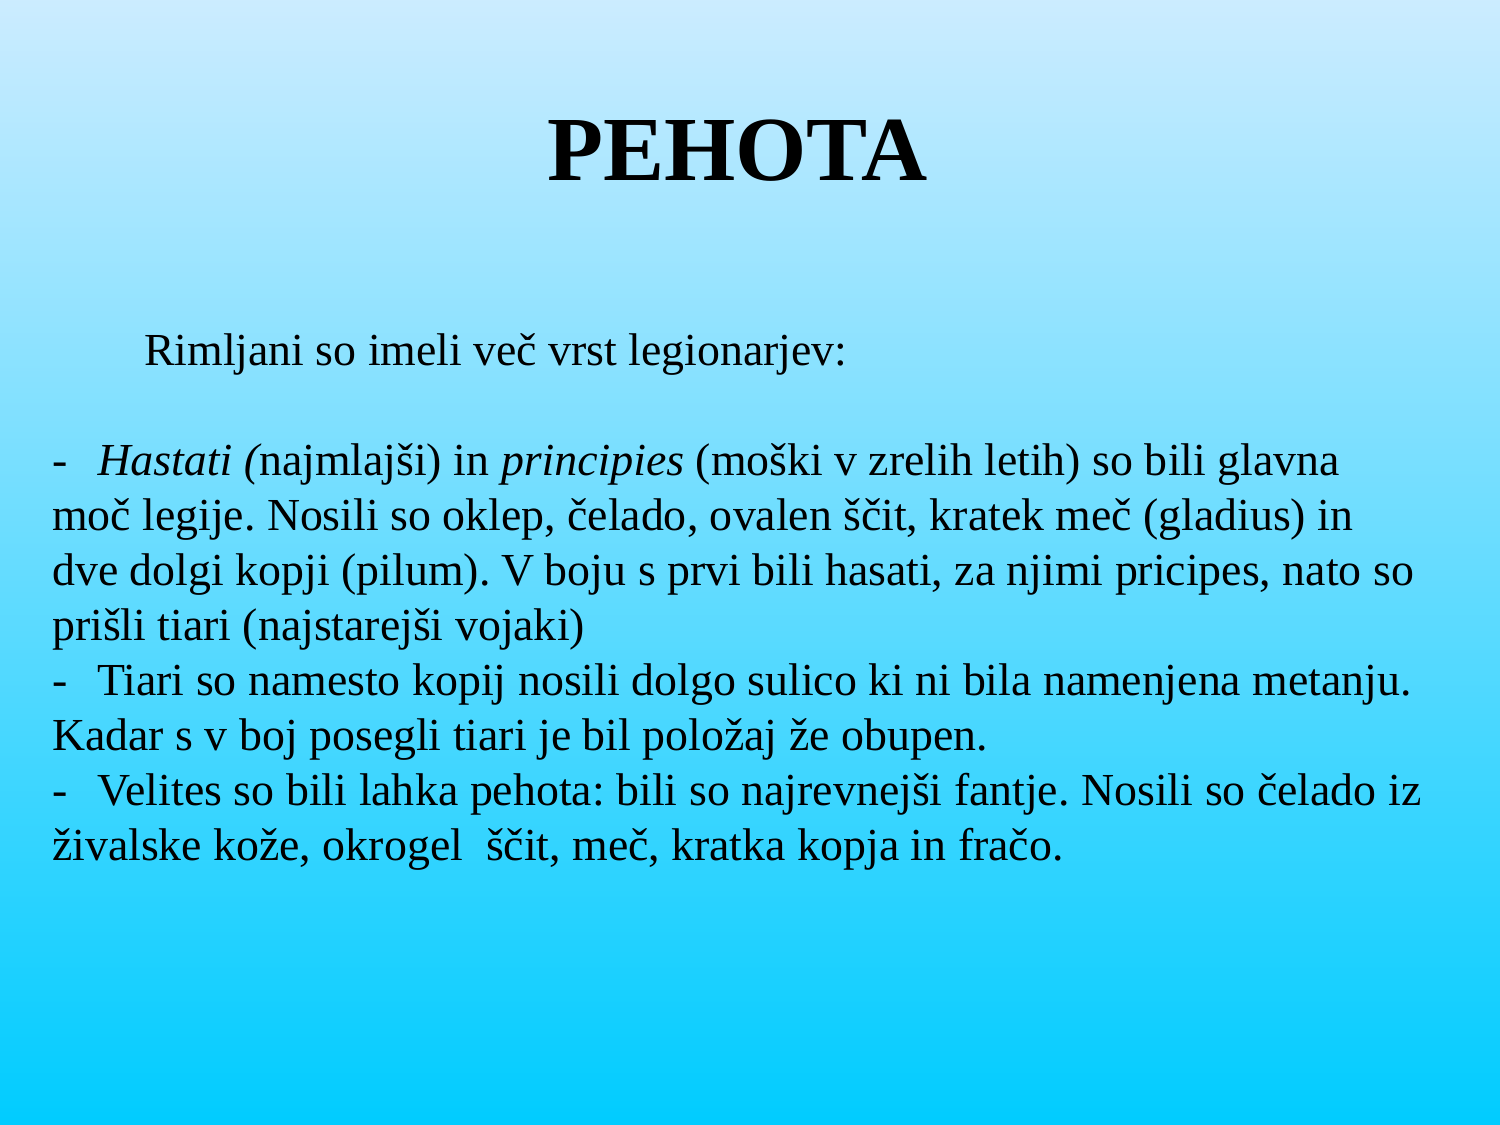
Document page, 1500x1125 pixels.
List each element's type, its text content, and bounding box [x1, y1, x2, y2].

title PEHOTA [99, 50, 1375, 238]
text_box Rimljani so imeli več vrst legionarjev: - Hastati (najmlajši) in principies (moški v zrelih letih) so bili glavna moč legije. Nosili so oklep, čelado, ovalen ščit, kratek meč (gladius) in dve dolgi kopji (pilum). V boju s prvi bili hasati, za njimi pricipes, nato so prišli tiari (najstarejši vojaki) - Tiari so namesto kopij nosili dolgo sulico ki ni bila namenjena metanju. Kadar s v boj posegli tiari je bil položaj že obupen. - Velites so bili lahka pehota: bili so najrevnejši fantje. Nosili so čelado iz živalske kože, okrogel ščit, meč, kratka kopja in fračo. [37, 312, 1438, 938]
